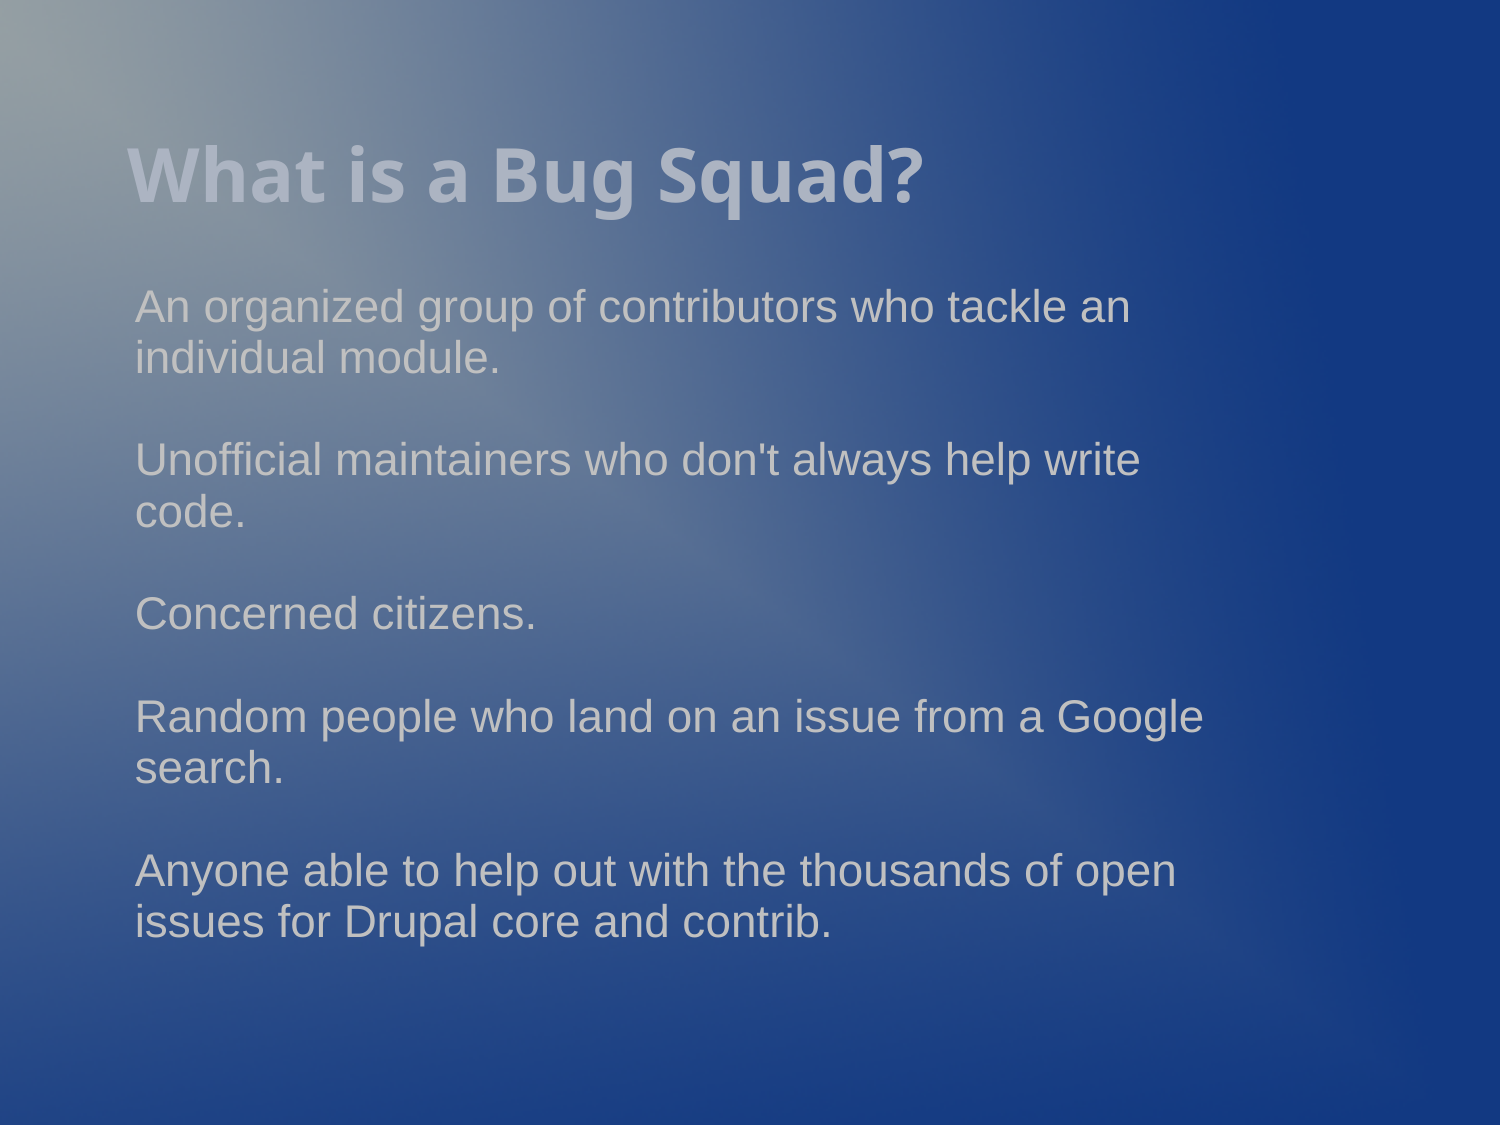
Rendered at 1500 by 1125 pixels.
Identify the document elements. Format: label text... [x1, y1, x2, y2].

title What is a Bug Squad? [75, 14, 1425, 233]
picture [0, 0, 1500, 1125]
text_box An organized group of contributors who tackle an individual module. Unofficial maintainers who don't always help write code. Concerned citizens. Random people who land on an issue from a Google search. Anyone able to help out with the thousands of open issues for Drupal core and contrib. [120, 273, 1276, 1036]
